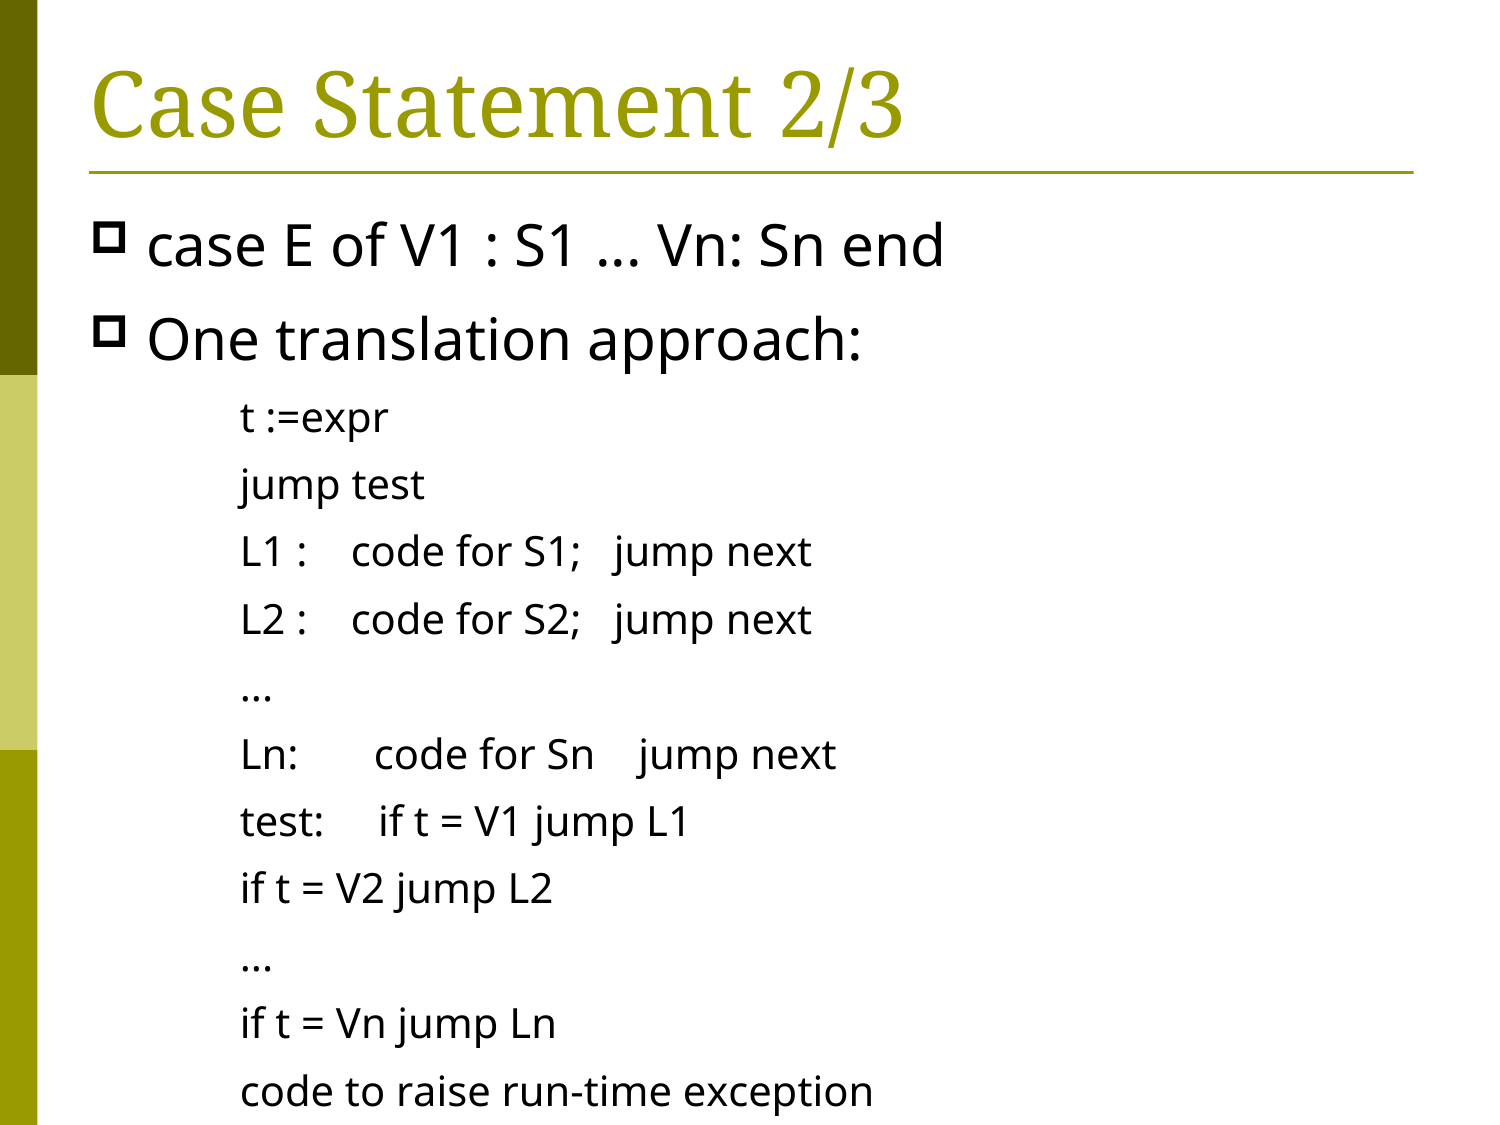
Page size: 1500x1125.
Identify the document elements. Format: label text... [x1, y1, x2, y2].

list case E of V1 : S1 ... Vn: Sn end One translation approach: t :=expr jump test L1 : code for S1; jump next L2 : code for S2; jump next ... Ln: code for Sn jump next test: if t = V1 jump L1 if t = V2 jump L2 ... if t = Vn jump Ln code to raise run-time exception next: [75, 196, 1426, 1069]
title Case Statement 2/3 [75, 45, 1426, 173]
